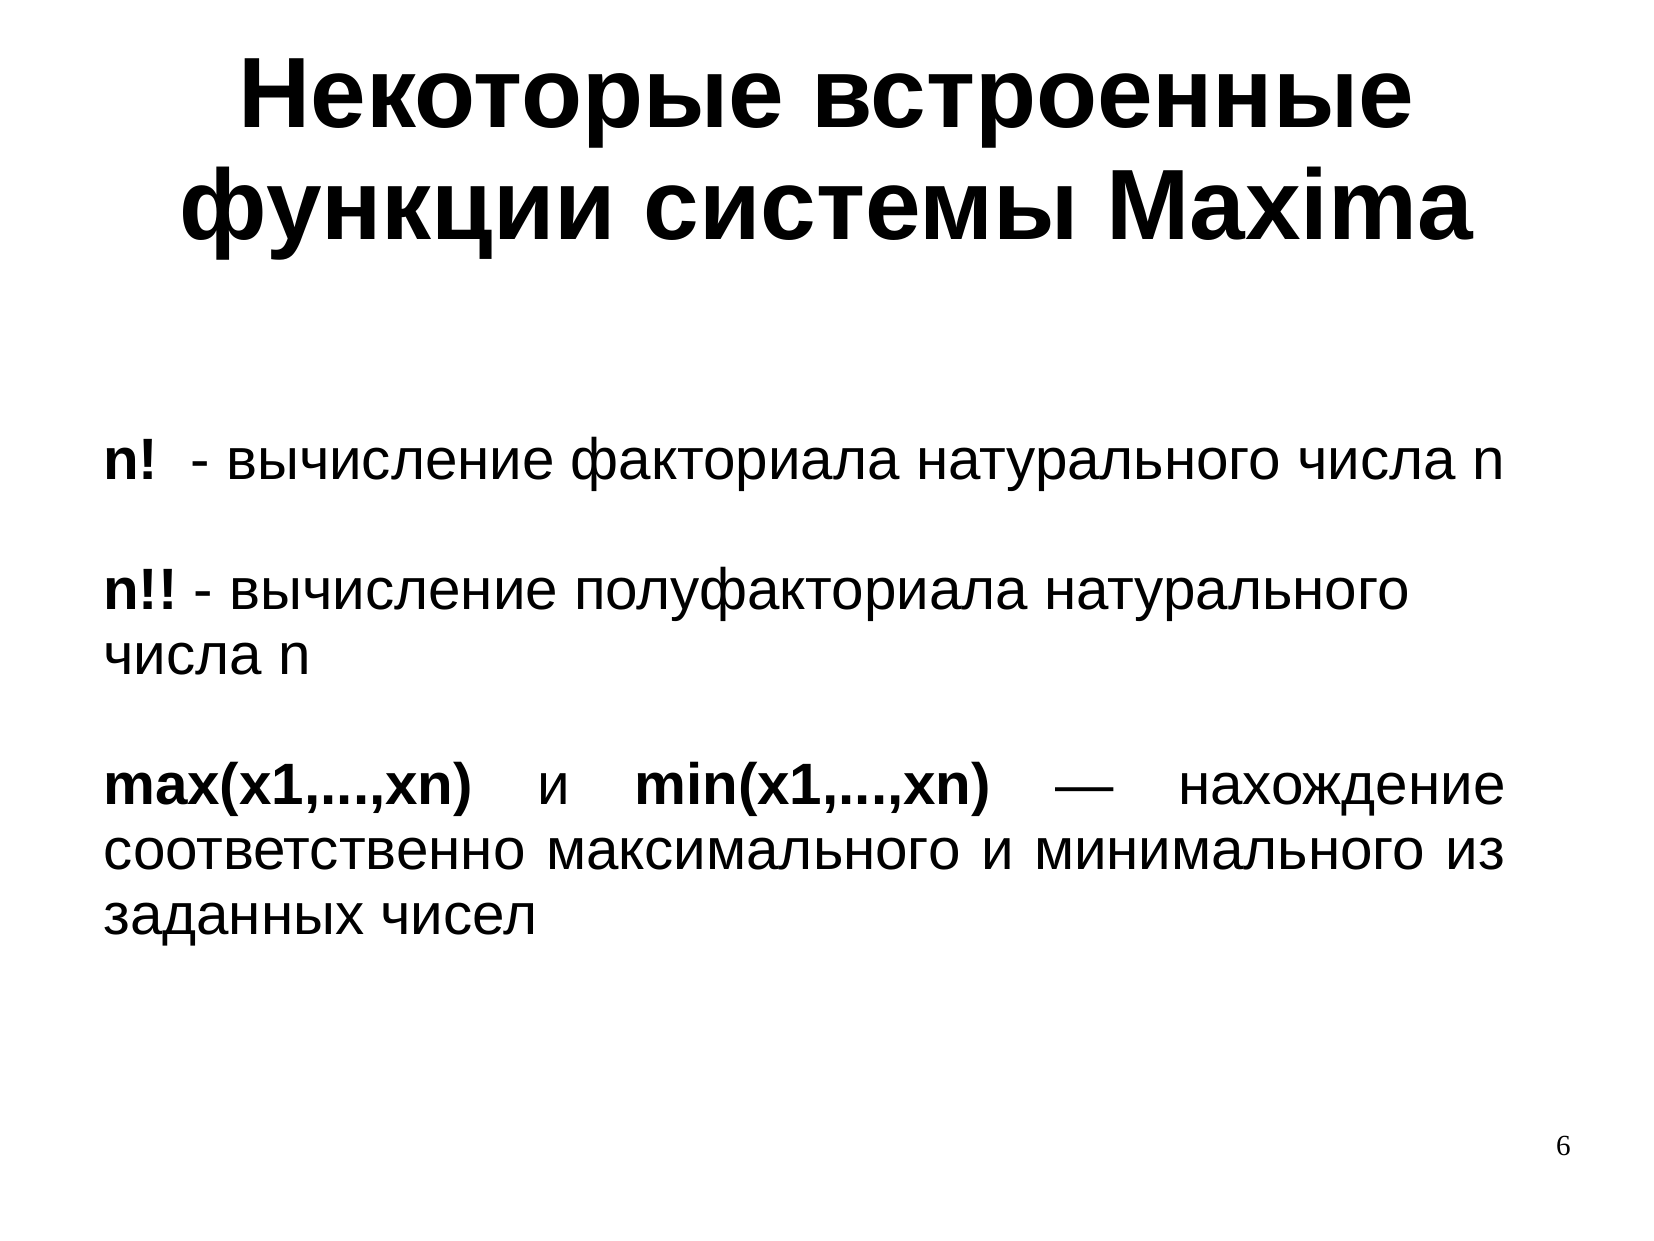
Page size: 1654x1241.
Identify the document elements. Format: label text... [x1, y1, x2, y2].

text_box n! - вычисление факториала натурального числа n n!! - вычисление полуфакториала натурального числа n max(x1,...,xn) и min(x1,...,xn) — нахождение соответственно максимального и минимального из заданных чисел [88, 354, 1536, 955]
text_box Некоторые встроенные функции системы Maxima [59, 29, 1595, 268]
